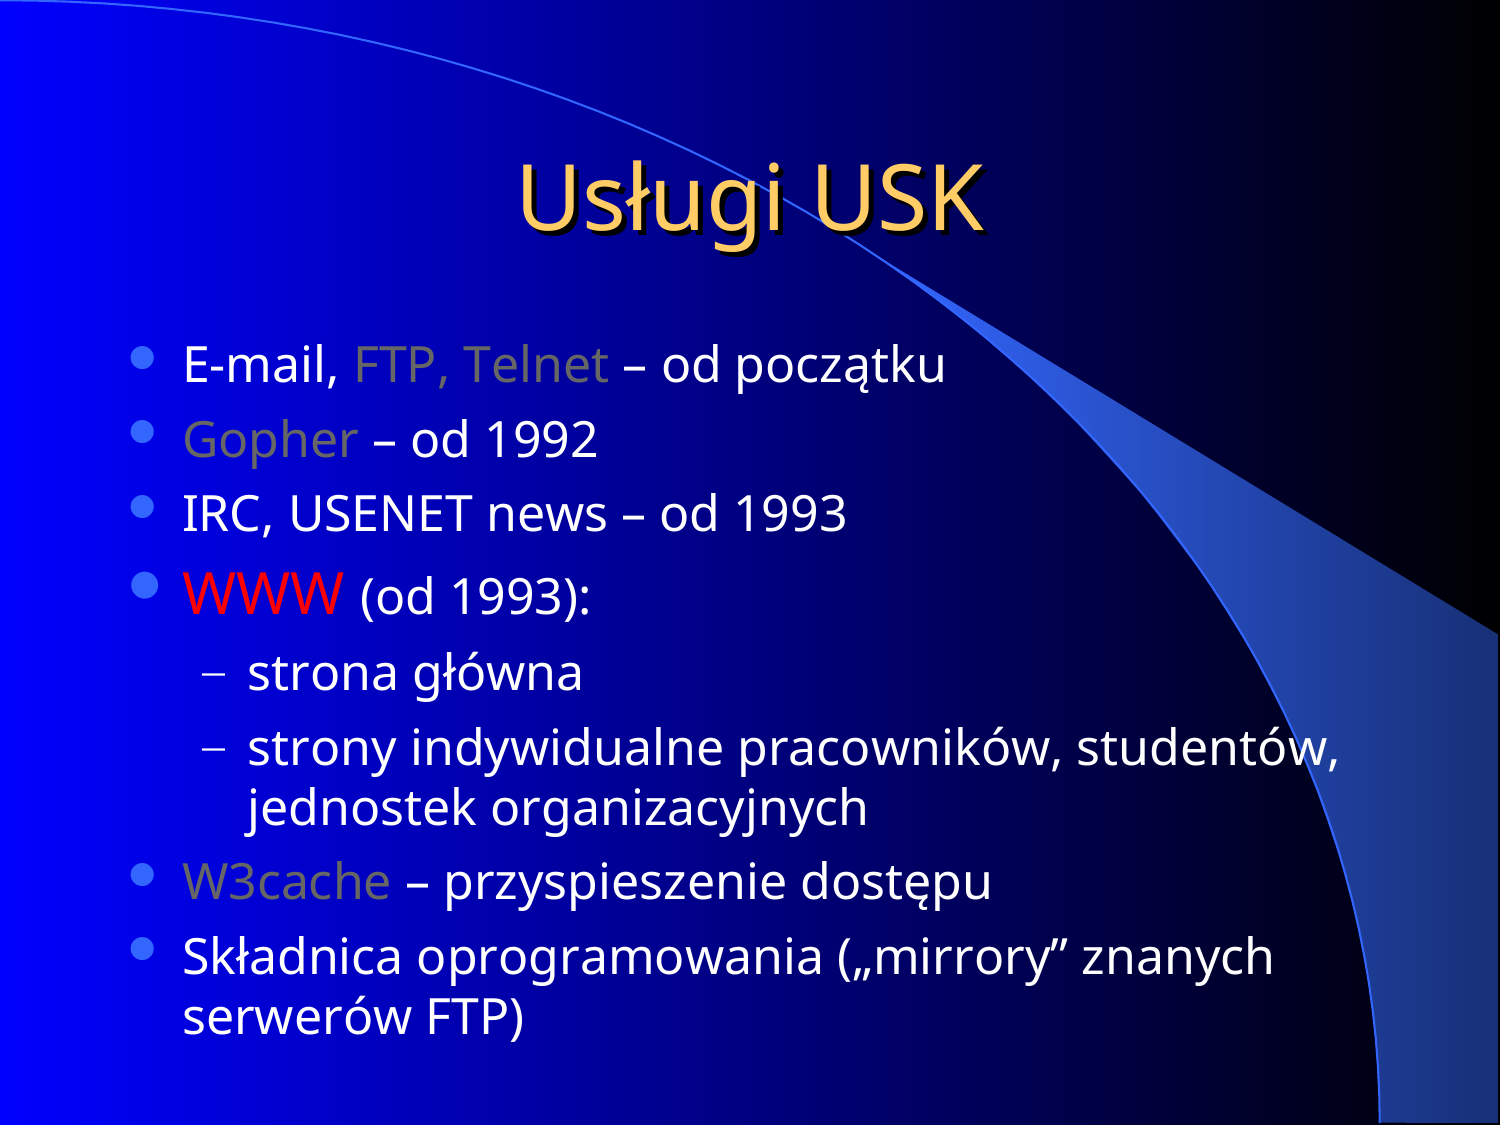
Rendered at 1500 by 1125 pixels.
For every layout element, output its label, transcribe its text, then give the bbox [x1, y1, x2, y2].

title Usługi USK [112, 99, 1388, 288]
list E-mail, FTP, Telnet – od początku Gopher – od 1992 IRC, USENET news – od 1993 WWW (od 1993): strona główna strony indywidualne pracowników, studentów, jednostek organizacyjnych W3cache – przyspieszenie dostępu Składnica oprogramowania („mirrory” znanych serwerów FTP) [112, 324, 1388, 1000]
